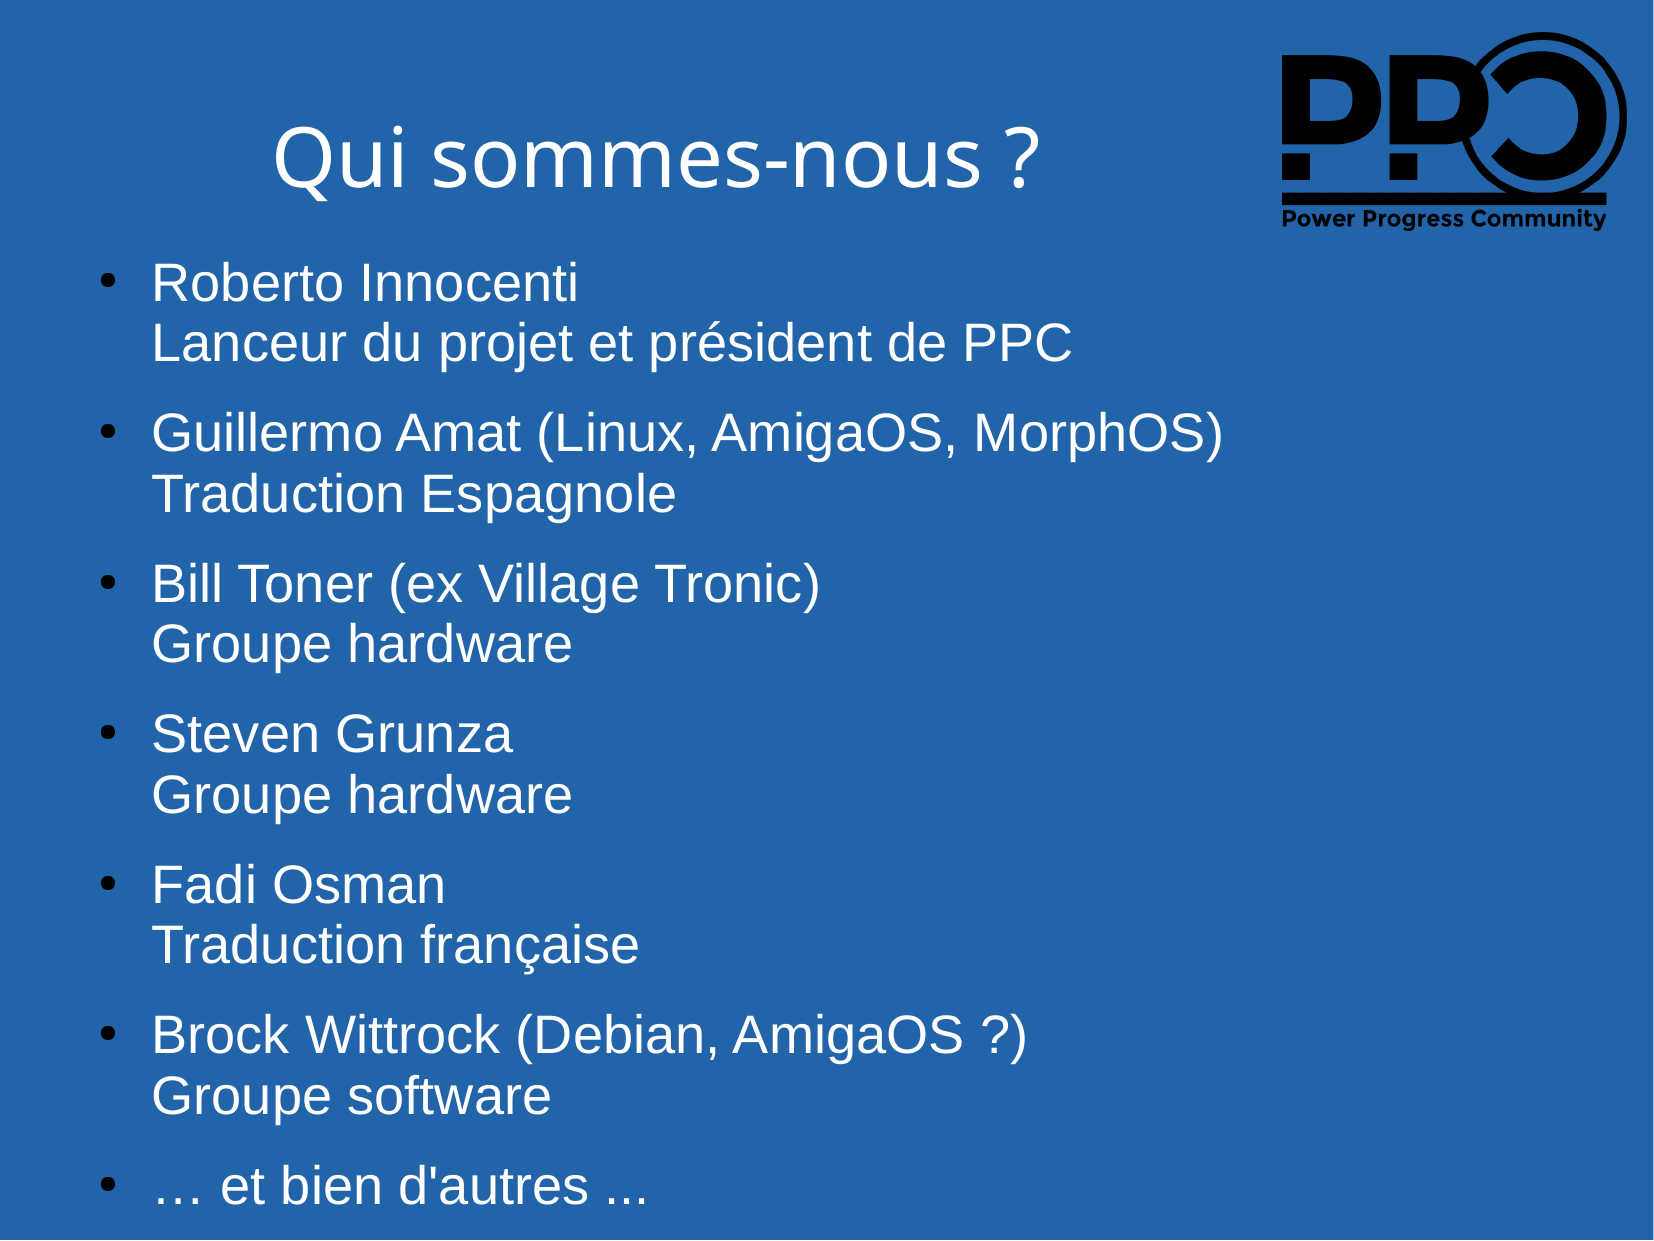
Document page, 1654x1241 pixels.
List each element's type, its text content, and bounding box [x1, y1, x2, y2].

list Roberto Innocenti Lanceur du projet et président de PPC Guillermo Amat (Linux, AmigaOS, MorphOS) Traduction Espagnole Bill Toner (ex Village Tronic) Groupe hardware Steven Grunza Groupe hardware Fadi Osman Traduction française Brock Wittrock (Debian, AmigaOS ?) Groupe software … et bien d'autres ... [80, 251, 1569, 1185]
title Qui sommes-nous ? [29, 51, 1283, 259]
picture [1282, 32, 1627, 232]
